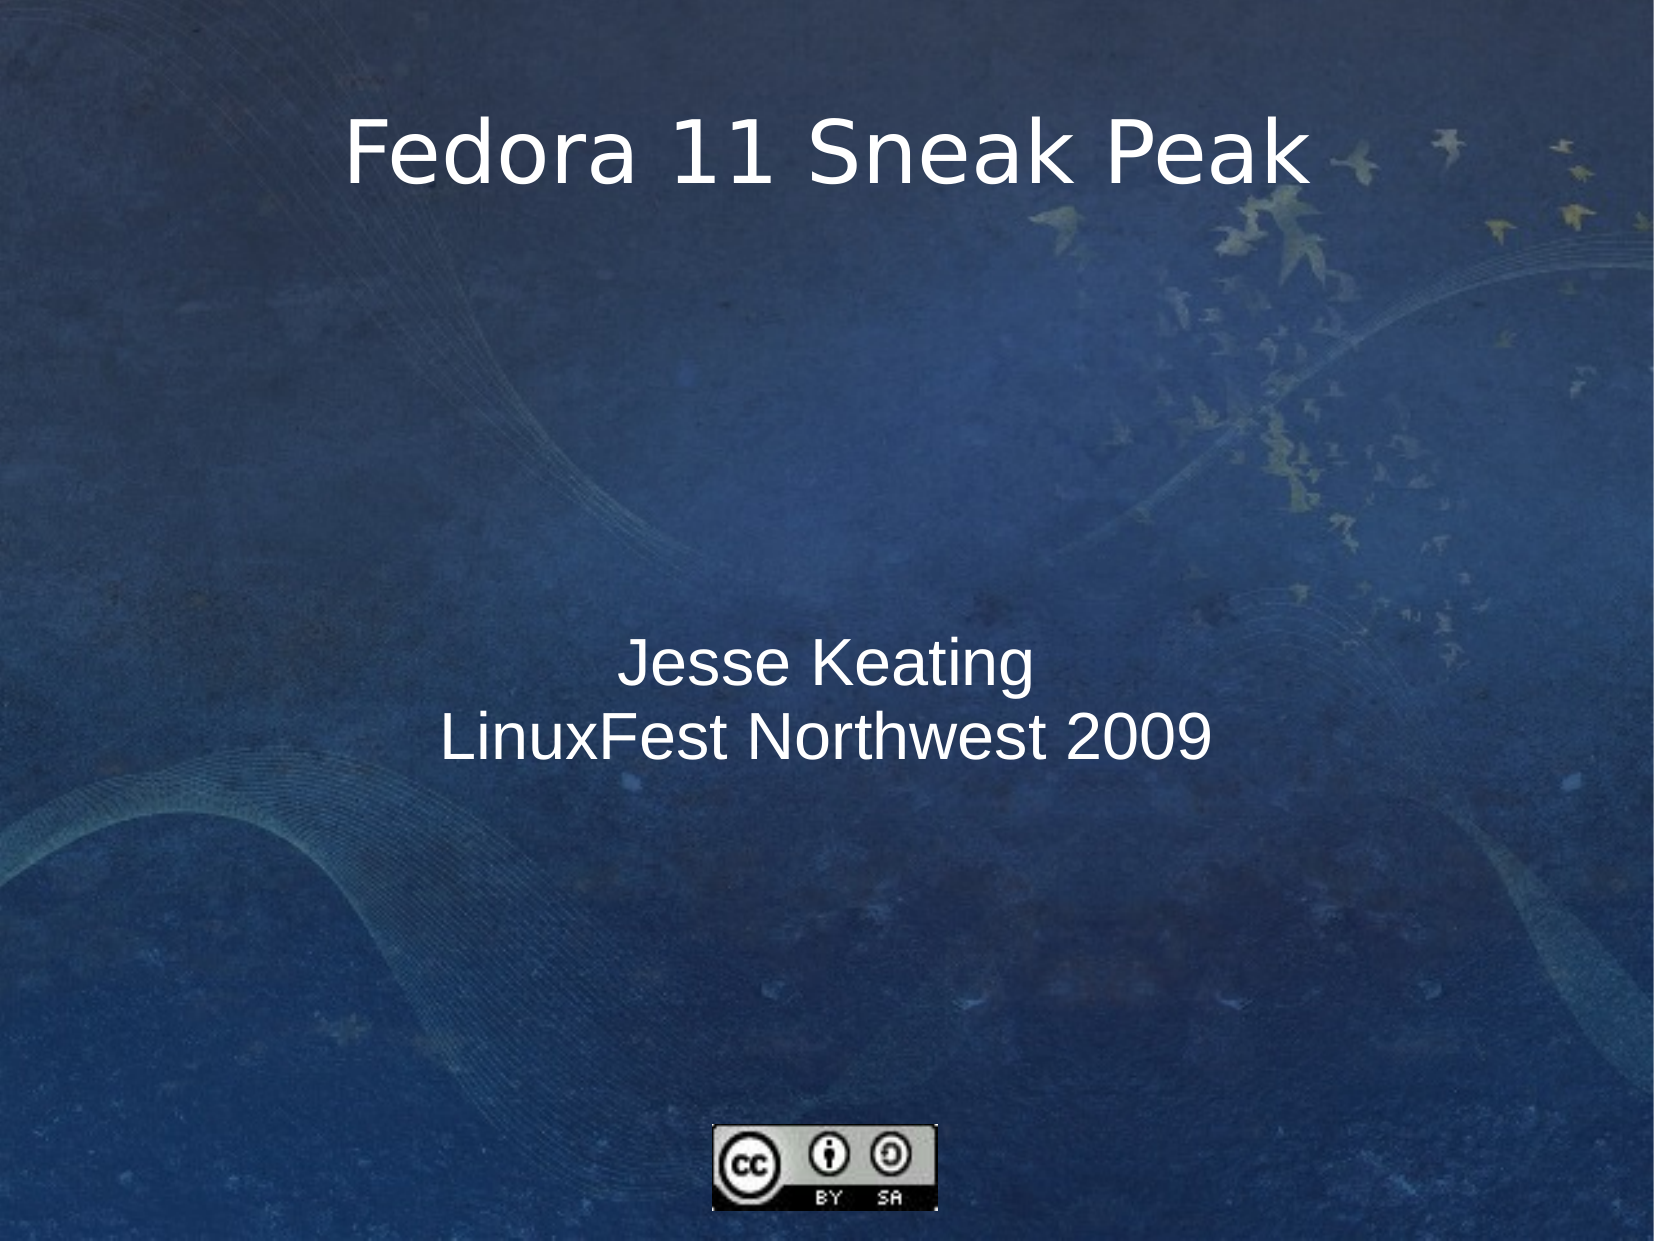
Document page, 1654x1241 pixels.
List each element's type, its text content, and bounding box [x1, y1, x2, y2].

title Fedora 11 Sneak Peak [82, 56, 1571, 250]
subtitle Jesse Keating LinuxFest Northwest 2009 [82, 297, 1571, 1102]
picture [0, 0, 1654, 1241]
